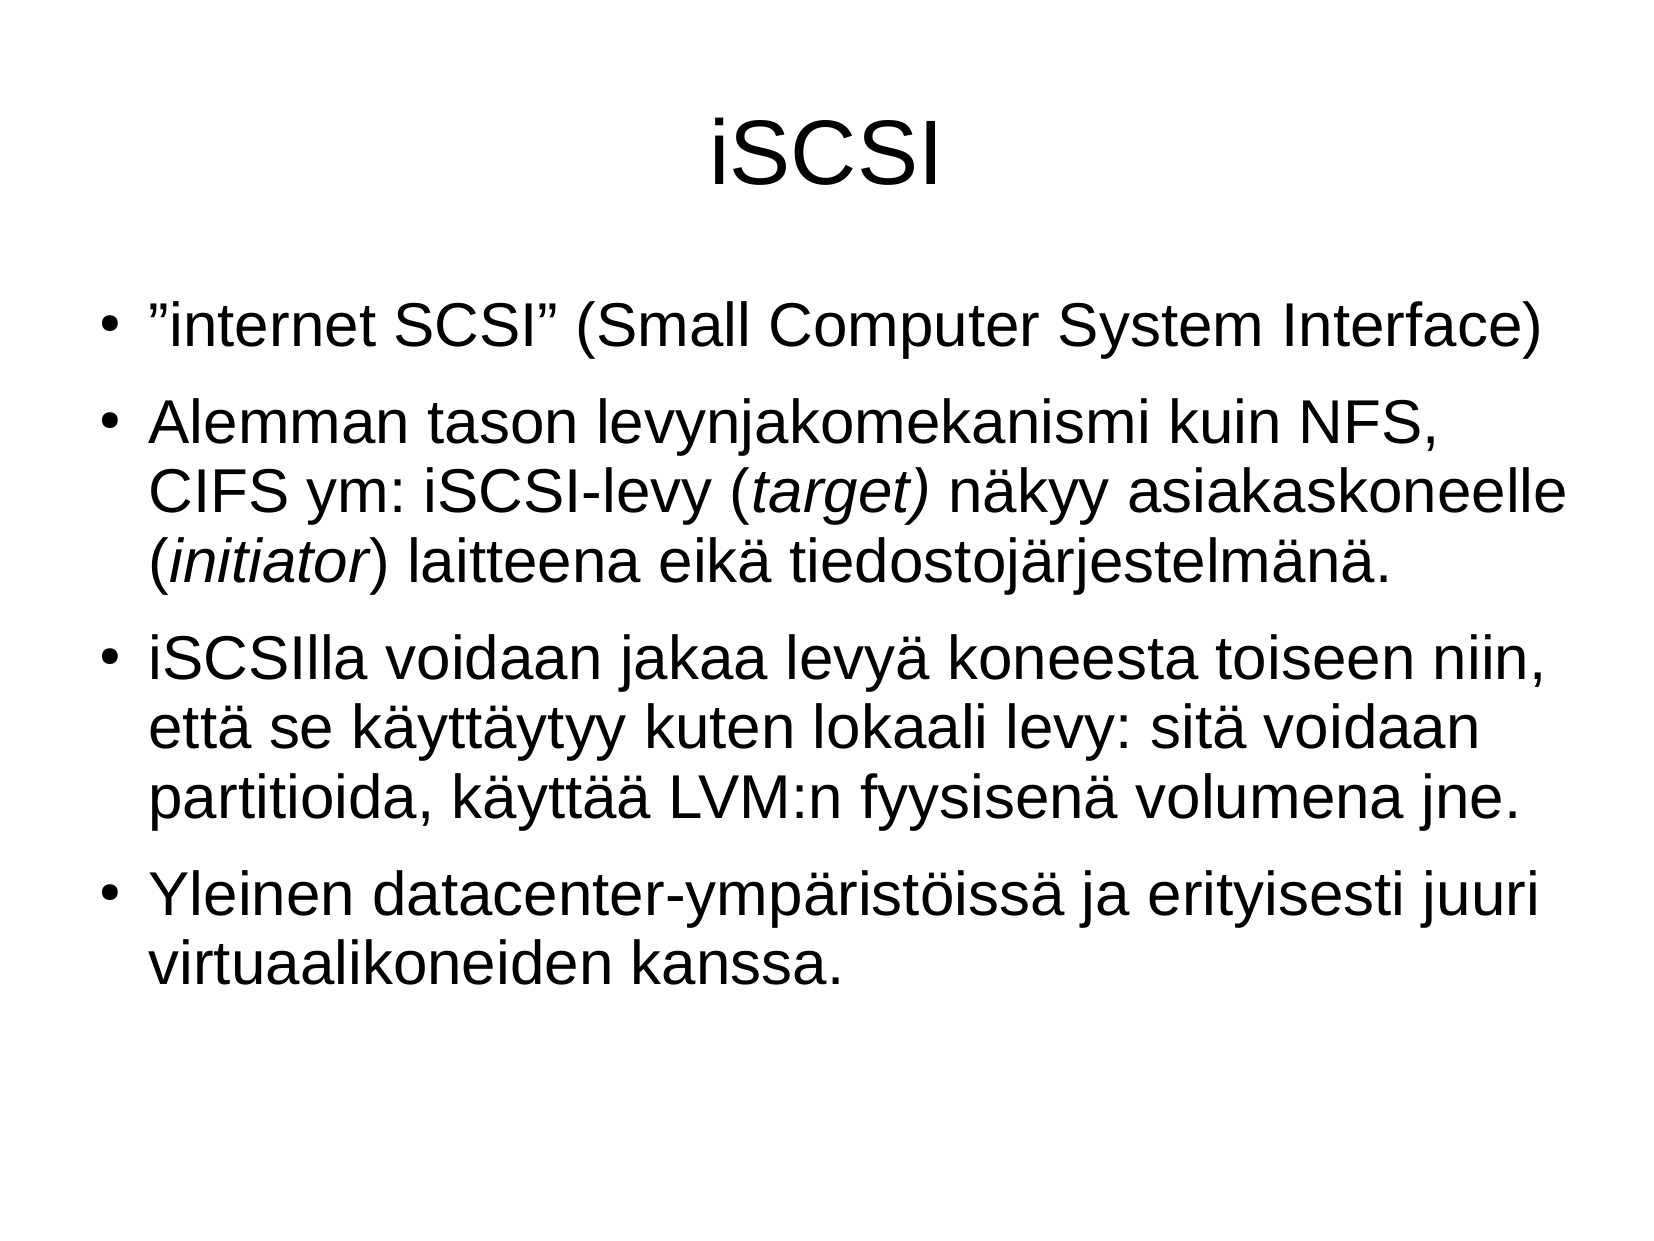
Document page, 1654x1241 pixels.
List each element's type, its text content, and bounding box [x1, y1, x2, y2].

list ”internet SCSI” (Small Computer System Interface) Alemman tason levynjakomekanismi kuin NFS, CIFS ym: iSCSI-levy (target) näkyy asiakaskoneelle (initiator) laitteena eikä tiedostojärjestelmänä. iSCSIlla voidaan jakaa levyä koneesta toiseen niin, että se käyttäytyy kuten lokaali levy: sitä voidaan partitioida, käyttää LVM:n fyysisenä volumena jne. Yleinen datacenter-ympäristöissä ja erityisesti juuri virtuaalikoneiden kanssa. [82, 290, 1571, 1010]
title iSCSI [82, 49, 1571, 257]
